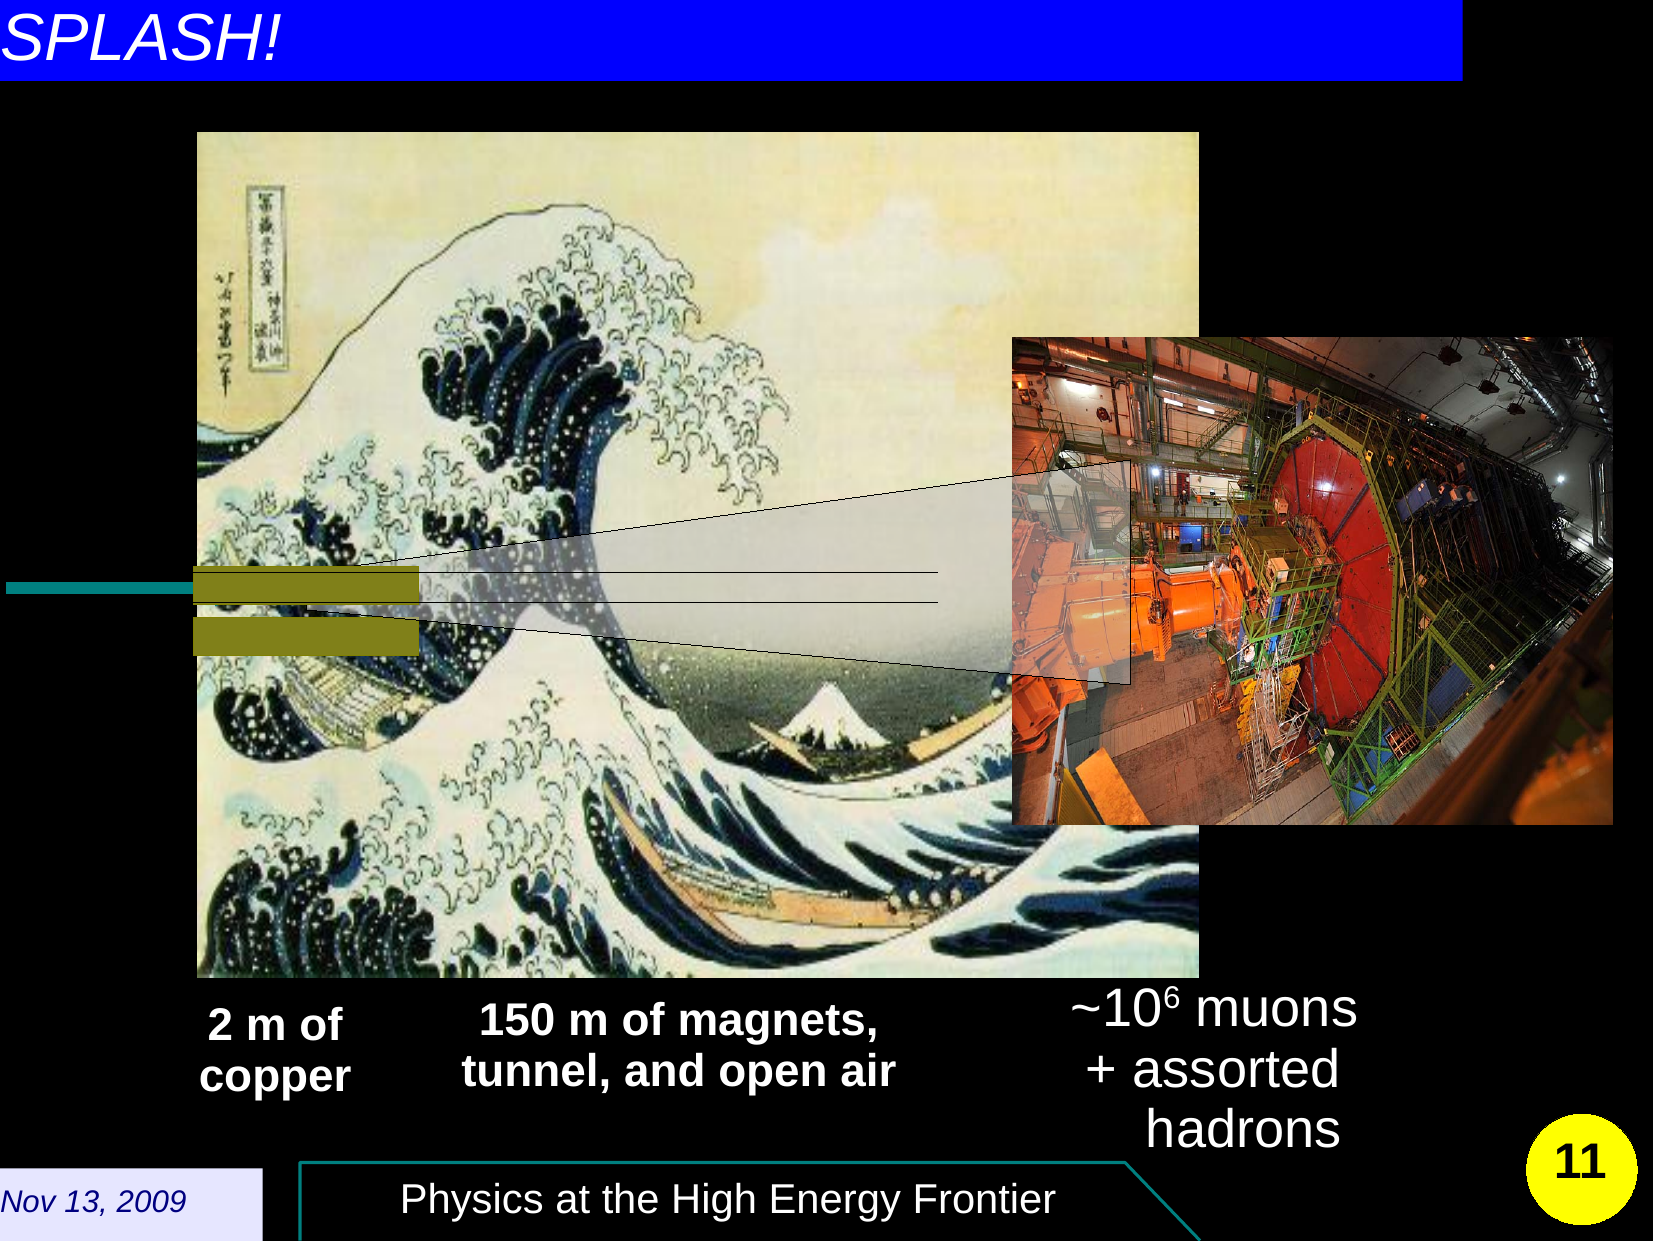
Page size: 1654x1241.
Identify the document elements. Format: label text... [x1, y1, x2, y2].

picture [197, 605, 372, 617]
title SPLASH! [0, 0, 1463, 76]
text_box ~106 muons + assorted hadrons [1056, 970, 1431, 1183]
text_box 150 m of magnets, tunnel, and open air [446, 986, 912, 1104]
text_box 2 m of copper [184, 991, 367, 1109]
text_box [193, 459, 1131, 685]
picture [197, 132, 1613, 978]
